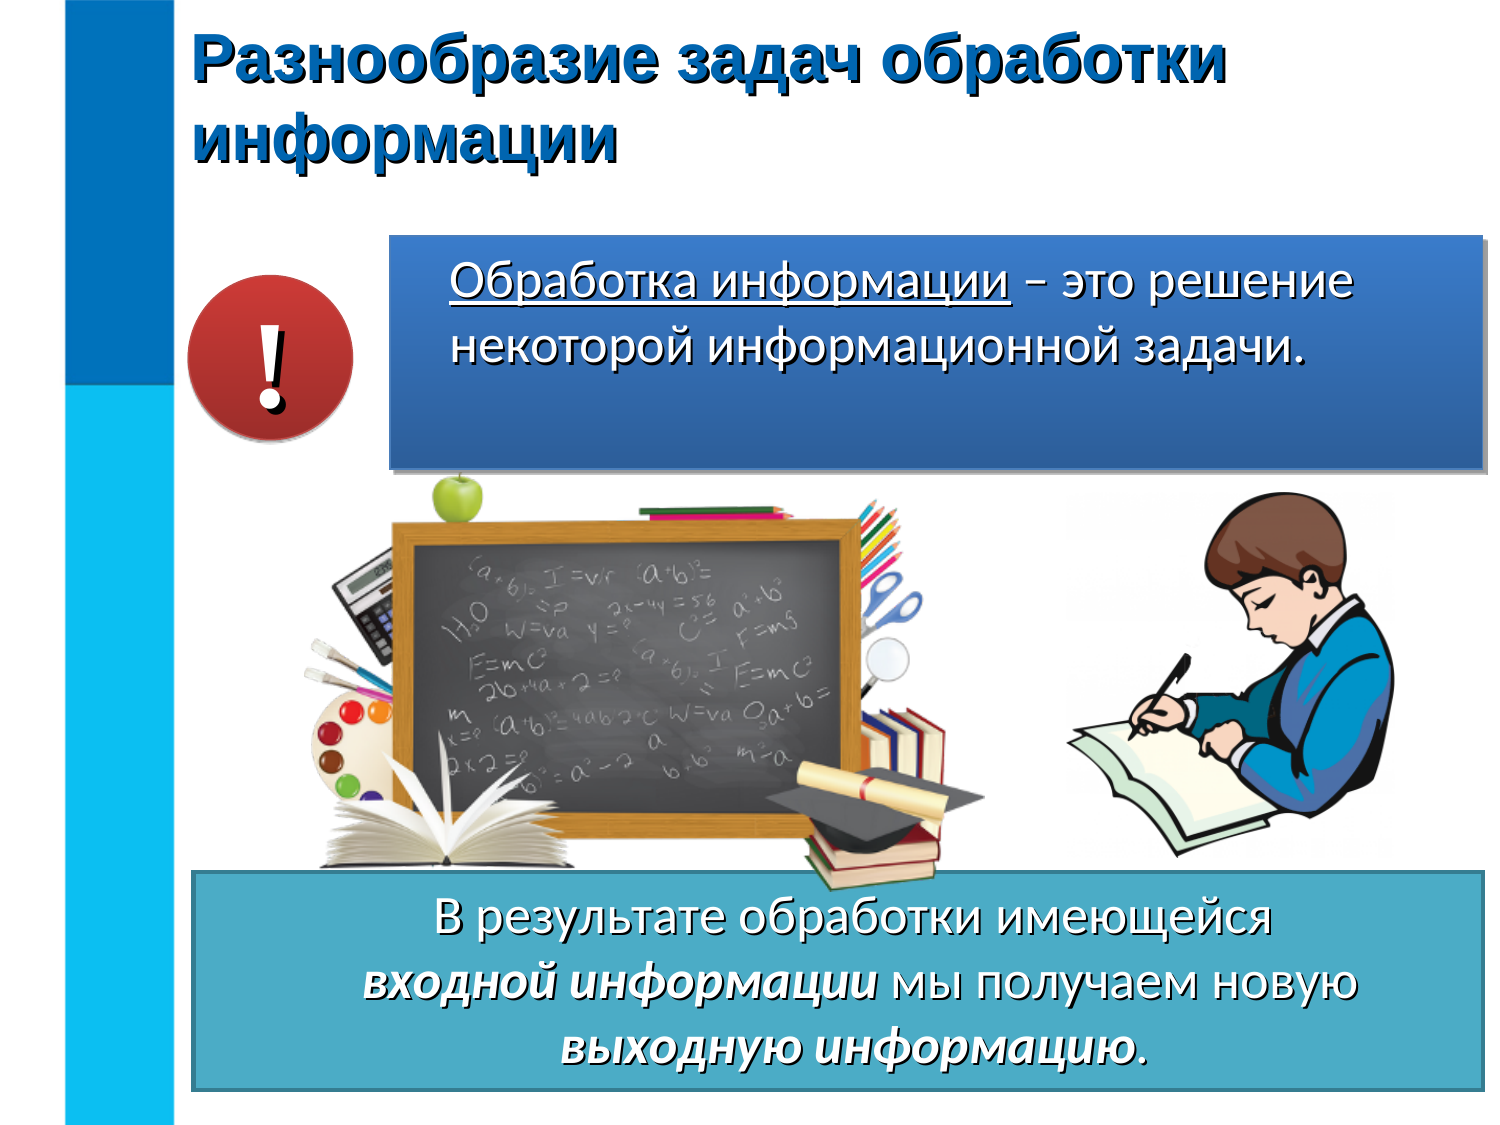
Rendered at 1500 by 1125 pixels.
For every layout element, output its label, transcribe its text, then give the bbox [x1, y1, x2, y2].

text_box Обработка информации – это решение некоторой информационной задачи. [389, 236, 1483, 469]
picture [0, 0, 1500, 1125]
text_box ! [188, 275, 353, 440]
text_box В результате обработки имеющейся входной информации мы получаем новую выходную информацию. [193, 871, 1483, 1090]
title Разнообразие задач обработки информации [175, 0, 1421, 188]
